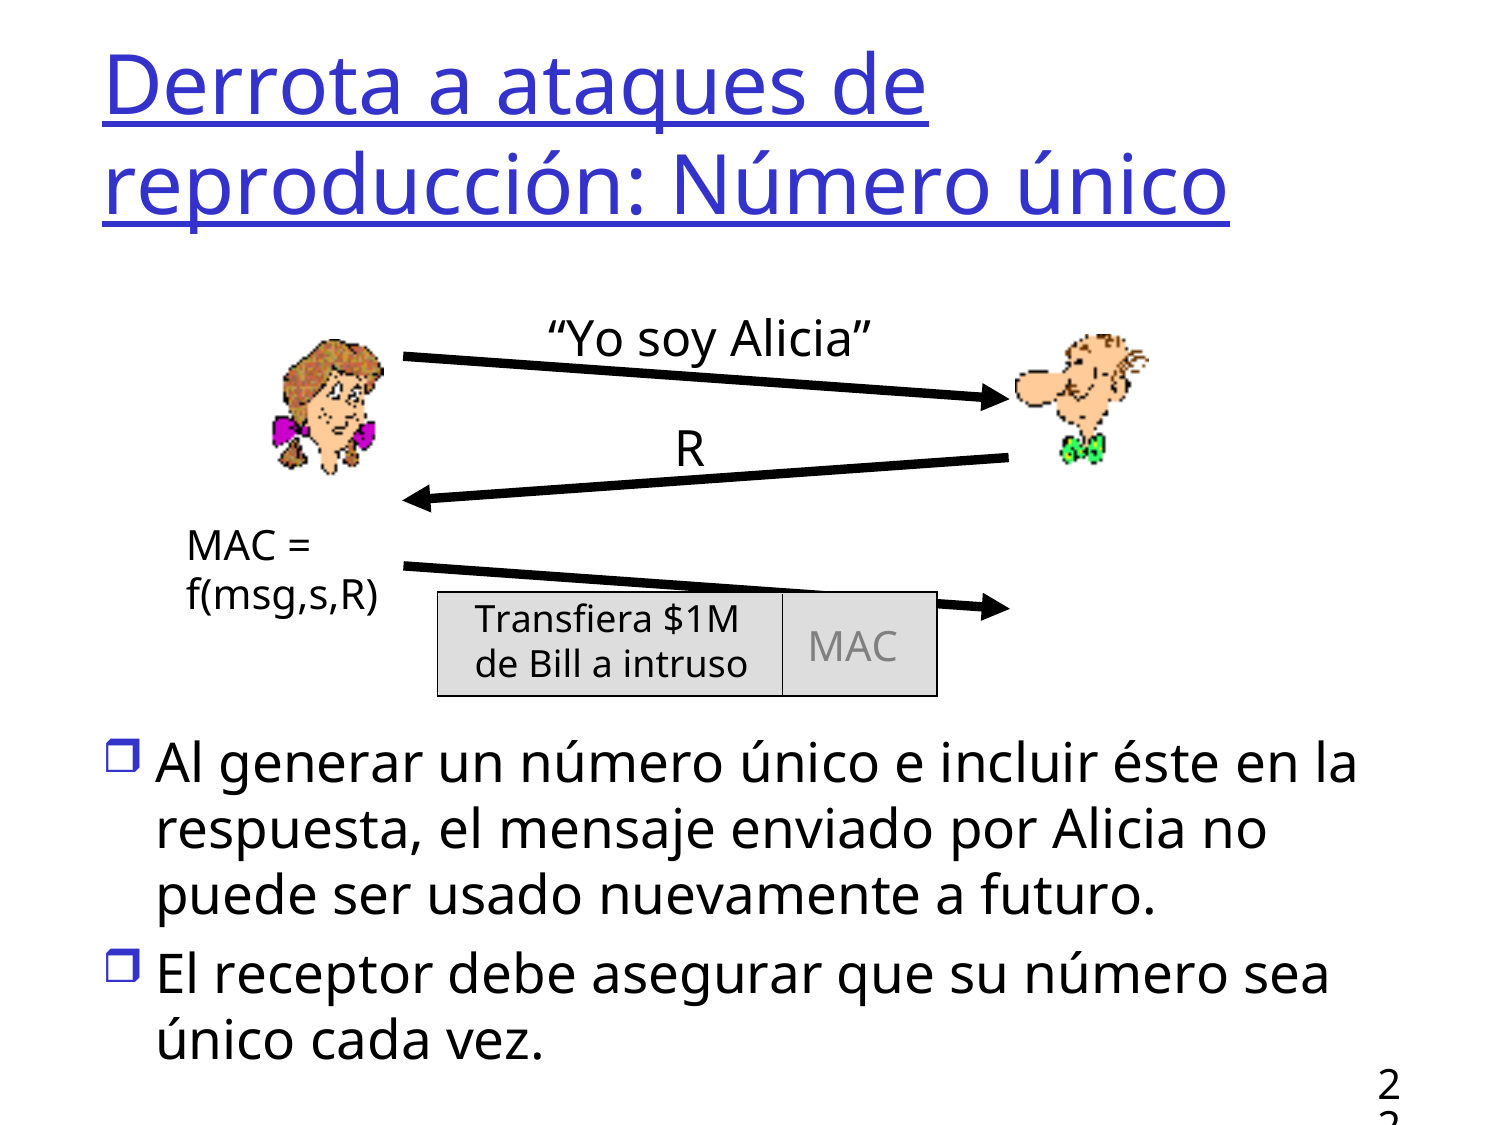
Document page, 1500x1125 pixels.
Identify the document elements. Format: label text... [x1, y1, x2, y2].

list Al generar un número único e incluir éste en la respuesta, el mensaje enviado por Alicia no puede ser usado nuevamente a futuro. El receptor debe asegurar que su número sea único cada vez. [87, 720, 1453, 1080]
text_box [437, 591, 938, 696]
text_box Transfiera $1M de Bill a intruso [459, 587, 765, 693]
picture [1015, 334, 1149, 471]
text_box R [659, 409, 721, 485]
text_box “Yo soy Alicia” [533, 298, 887, 374]
picture [268, 339, 384, 481]
text_box MAC [792, 612, 914, 678]
title Derrota a ataques de reproducción: Número único [87, 15, 1363, 247]
text_box MAC = f(msg,s,R) [171, 510, 394, 627]
